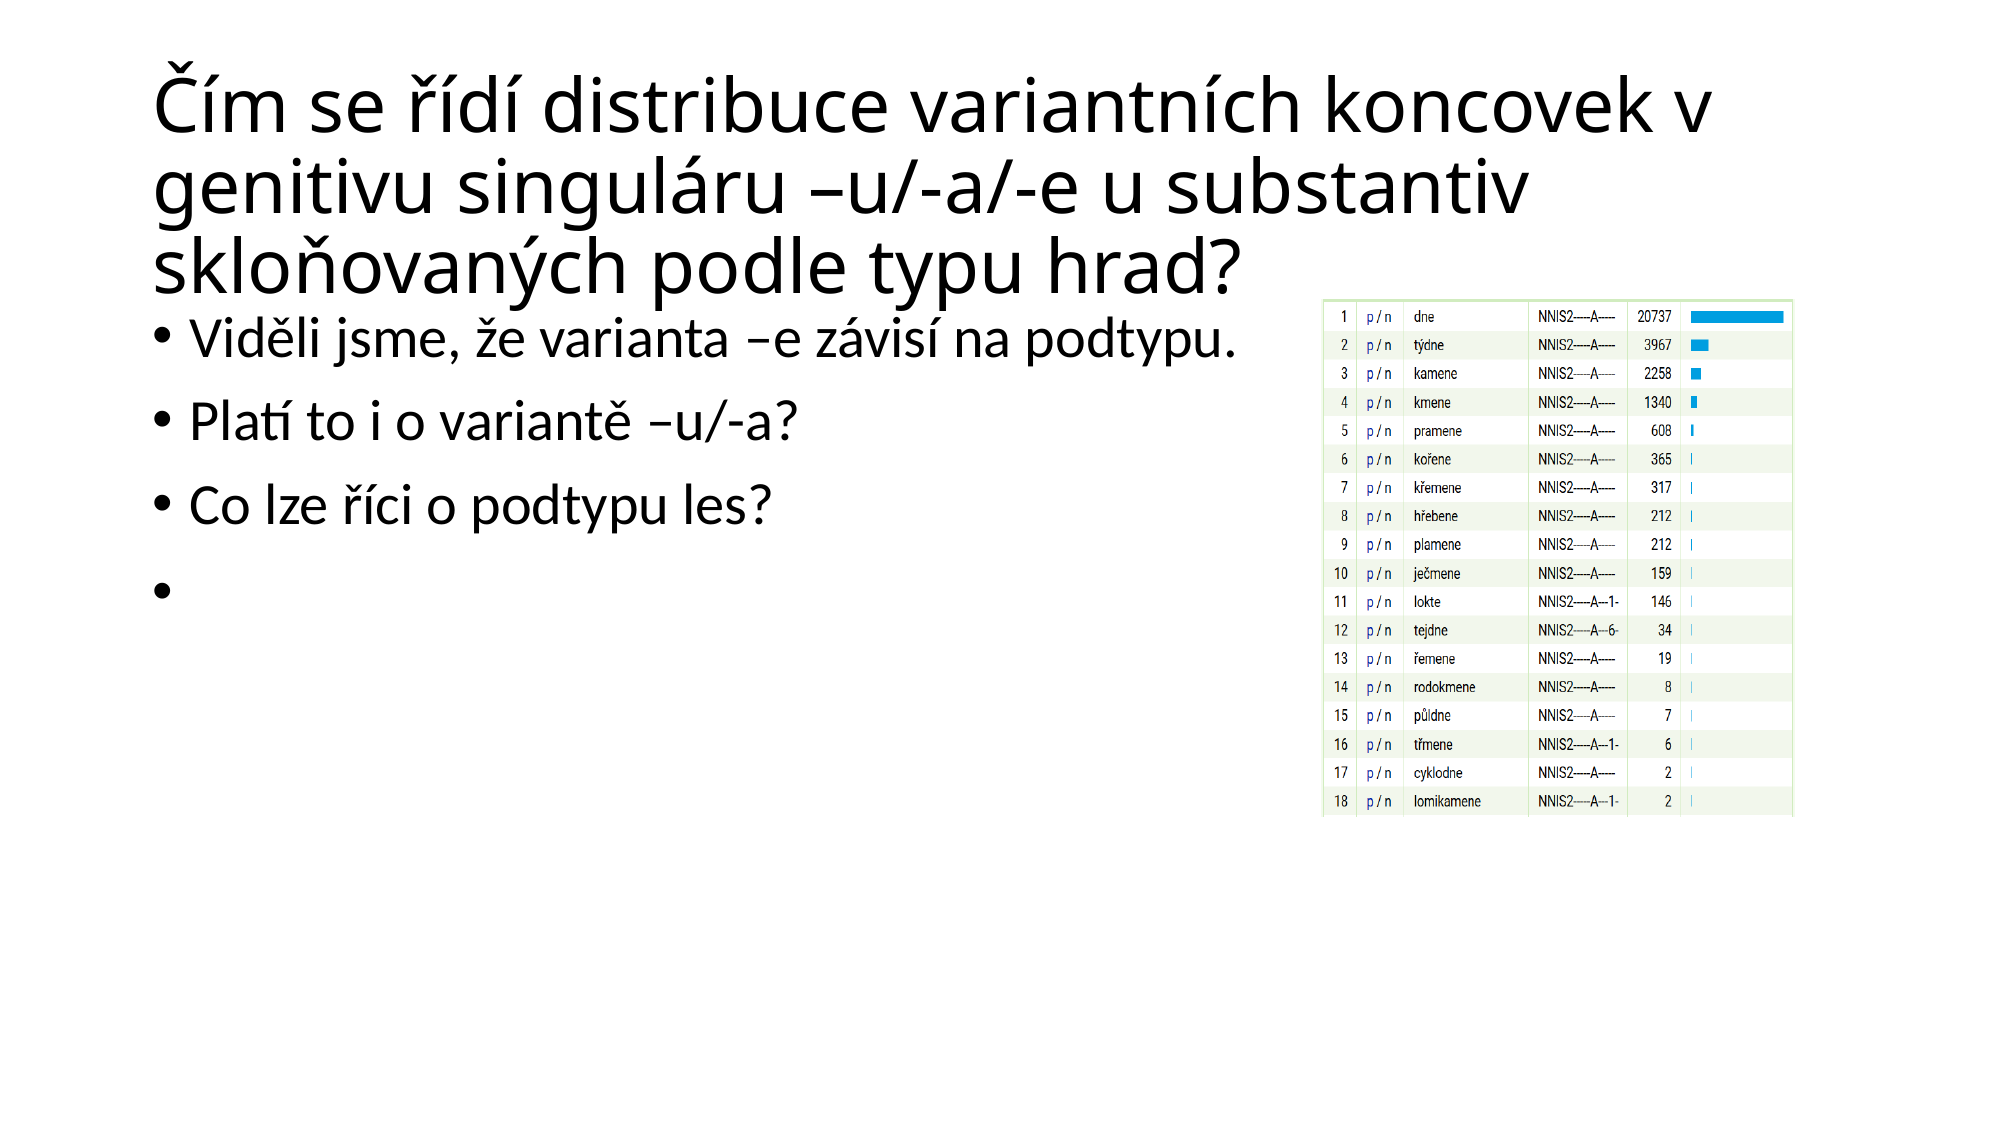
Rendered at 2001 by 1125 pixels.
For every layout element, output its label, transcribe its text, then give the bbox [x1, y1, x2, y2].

list Viděli jsme, že varianta –e závisí na podtypu. Platí to i o variantě –u/-a? Co lze říci o podtypu les? [137, 299, 1863, 1014]
picture [1321, 299, 1795, 817]
title Čím se řídí distribuce variantních koncovek v genitivu singuláru –u/-a/-e u substantiv skloňovaných podle typu hrad? [137, 59, 1863, 278]
